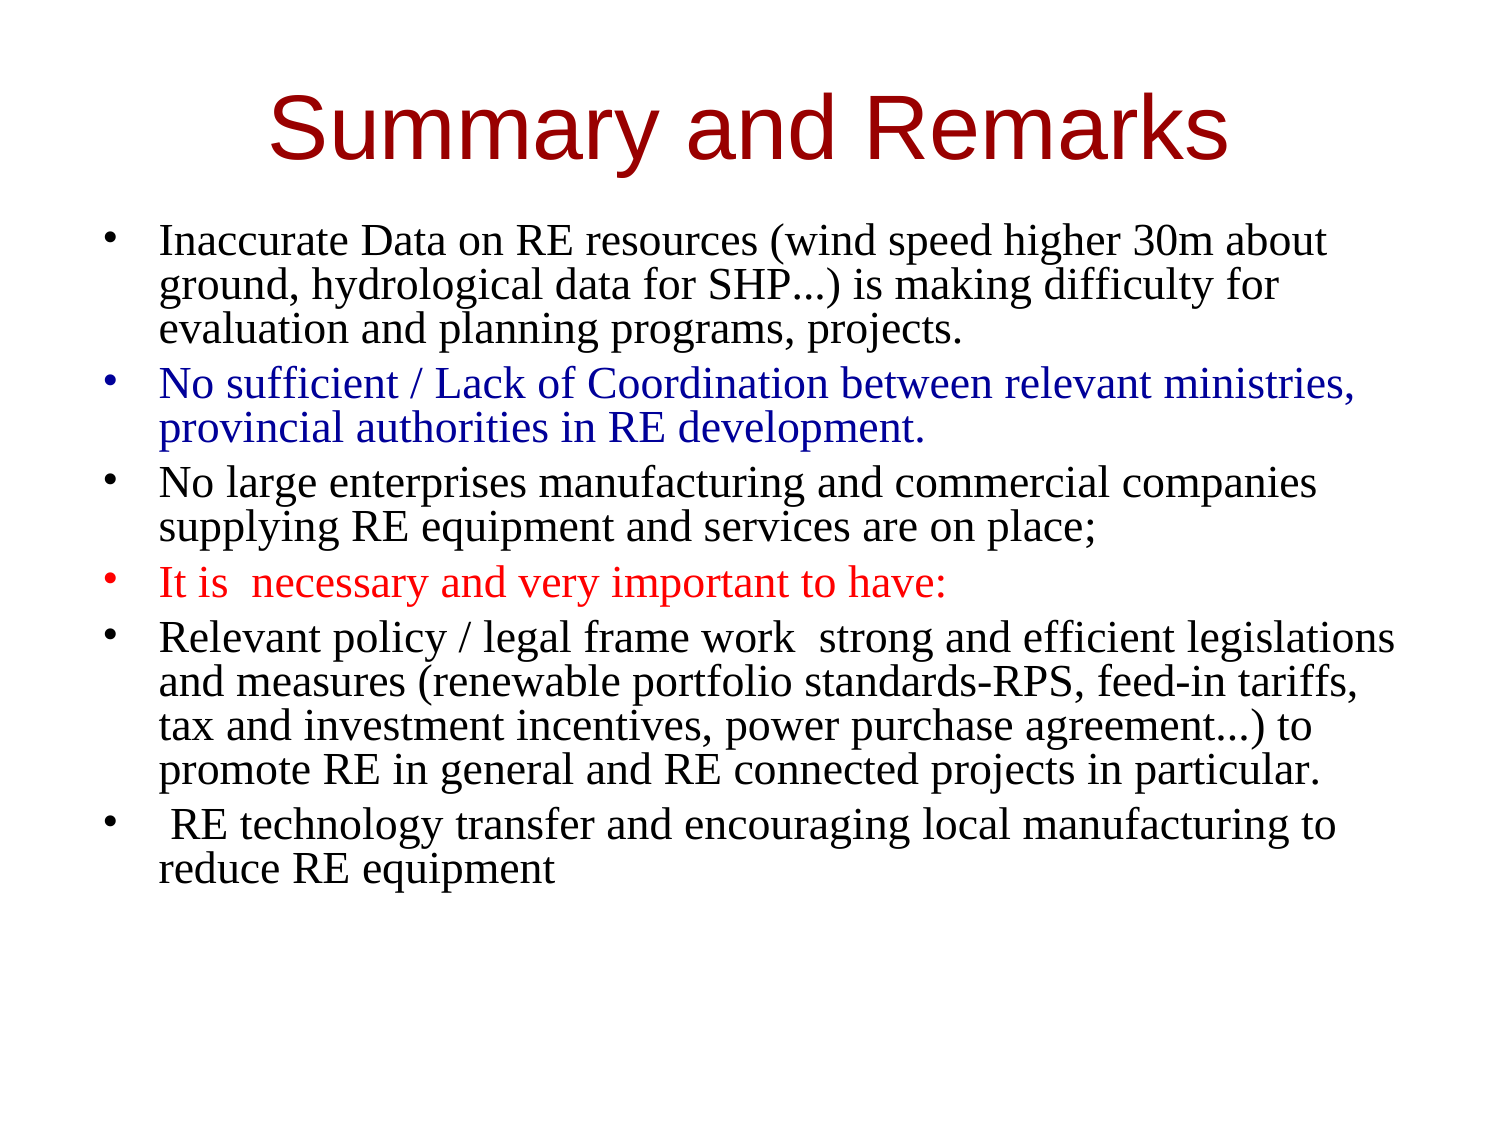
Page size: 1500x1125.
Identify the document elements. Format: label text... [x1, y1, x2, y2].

title Summary and Remarks [75, 45, 1426, 201]
list Inaccurate Data on RE resources (wind speed higher 30m about ground, hydrological data for SHP...) is making difficulty for evaluation and planning programs, projects. No sufficient / Lack of Coordination between relevant ministries, provincial authorities in RE development. No large enterprises manufacturing and commercial companies supplying RE equipment and services are on place; It is necessary and very important to have: Relevant policy / legal frame work strong and efficient legislations and measures (renewable portfolio standards-RPS, feed-in tariffs, tax and investment incentives, power purchase agreement...) to promote RE in general and RE connected projects in particular. RE technology transfer and encouraging local manufacturing to reduce RE equipment [87, 212, 1438, 1100]
